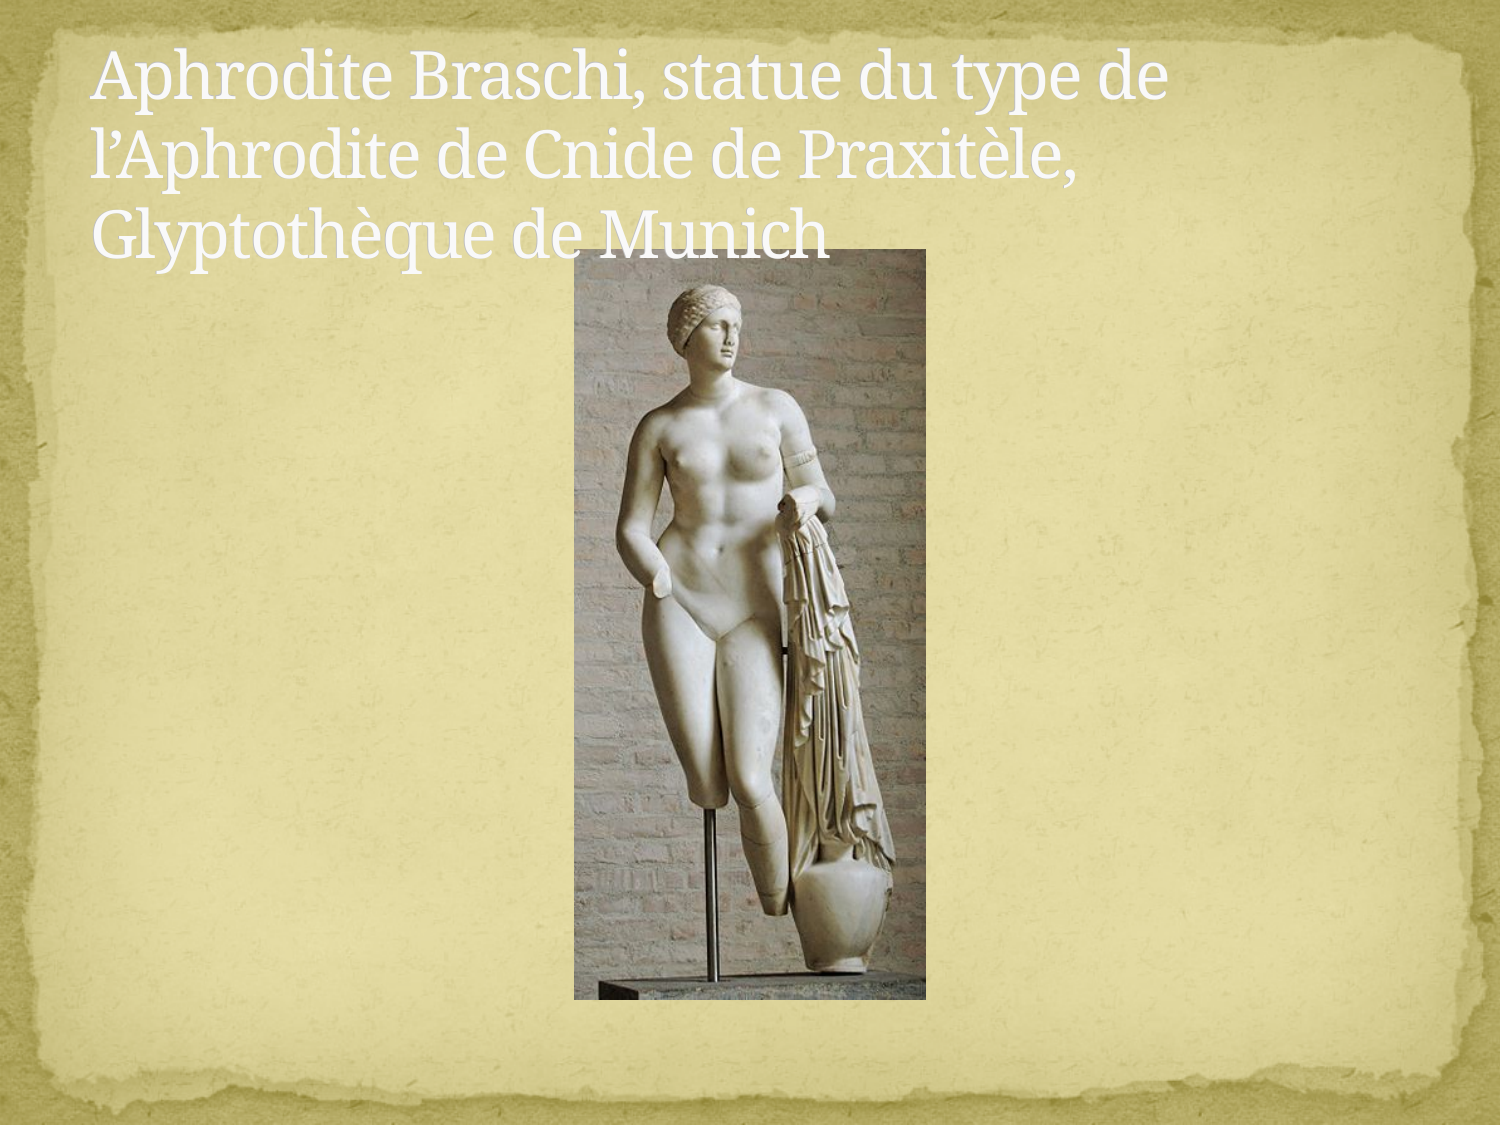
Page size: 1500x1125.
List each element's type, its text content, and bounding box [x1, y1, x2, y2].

picture [574, 249, 926, 1000]
title Aphrodite Braschi, statue du type de l’Aphrodite de Cnide de Praxitèle, Glyptothèque de Munich [75, 24, 1426, 225]
picture [672, 249, 685, 254]
